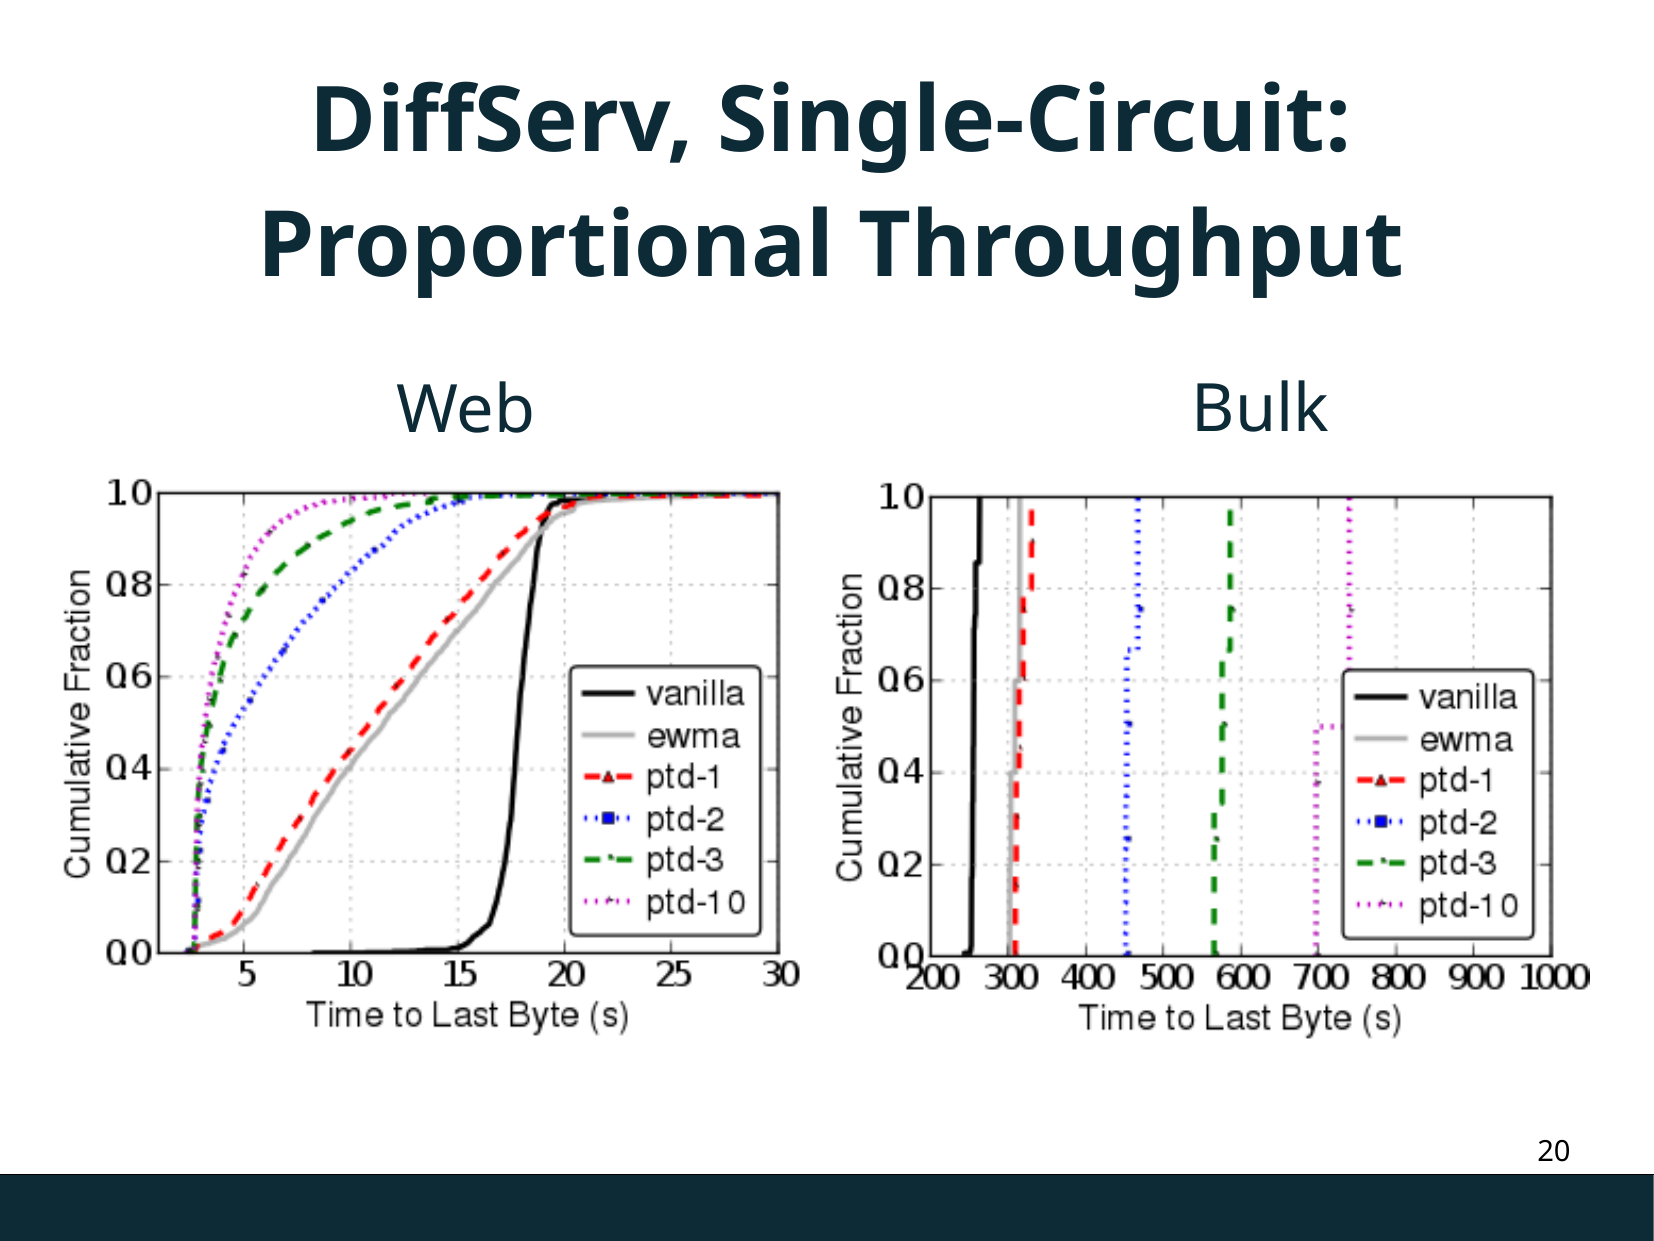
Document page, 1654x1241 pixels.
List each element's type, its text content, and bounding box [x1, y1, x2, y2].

text_box Bulk [1140, 352, 1381, 445]
text_box Web [285, 354, 646, 446]
picture [52, 465, 817, 1040]
picture [824, 469, 1590, 1043]
title DiffServ, Single-Circuit: Proportional Throughput [86, 72, 1575, 285]
